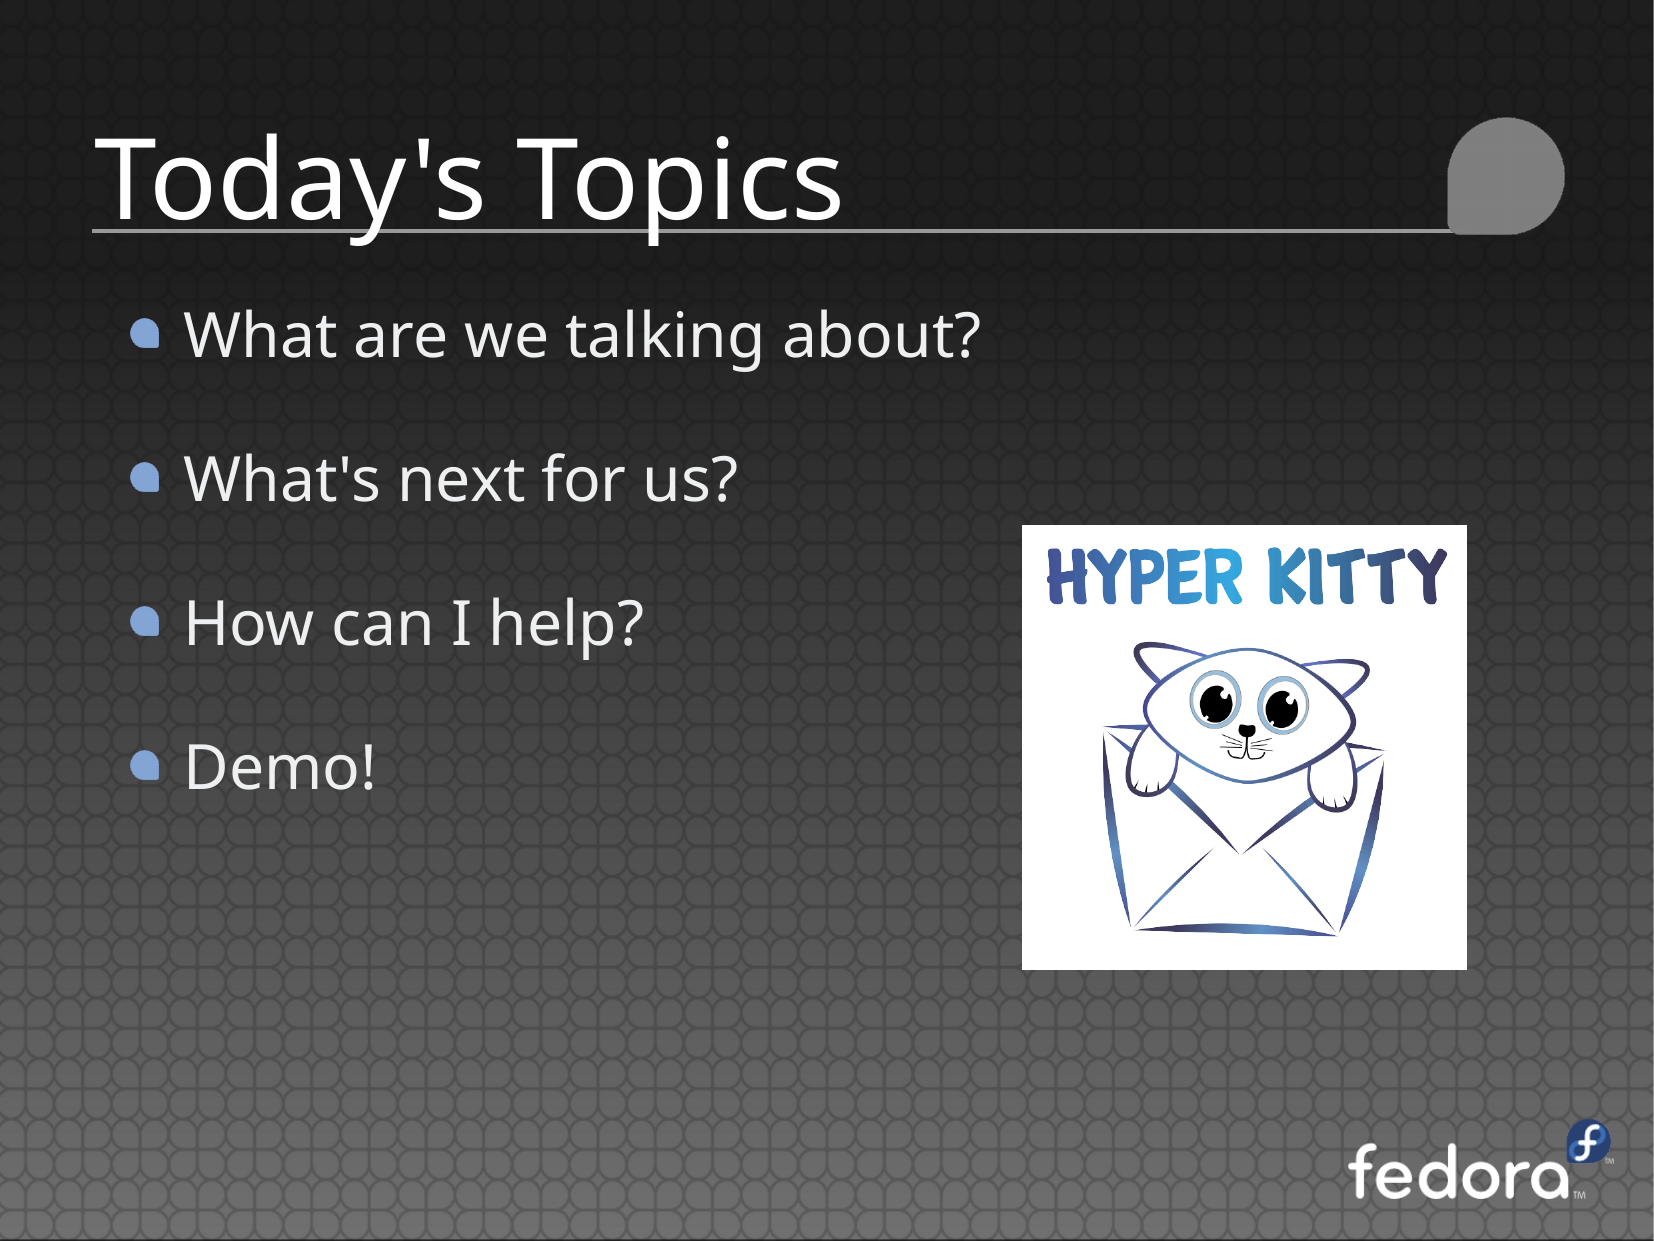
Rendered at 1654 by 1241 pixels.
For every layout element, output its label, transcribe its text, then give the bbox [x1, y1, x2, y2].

list What are we talking about? What's next for us? How can I help? Demo! [112, 290, 1501, 1163]
picture [0, 0, 1654, 1241]
title Today's Topics [94, 100, 1426, 251]
